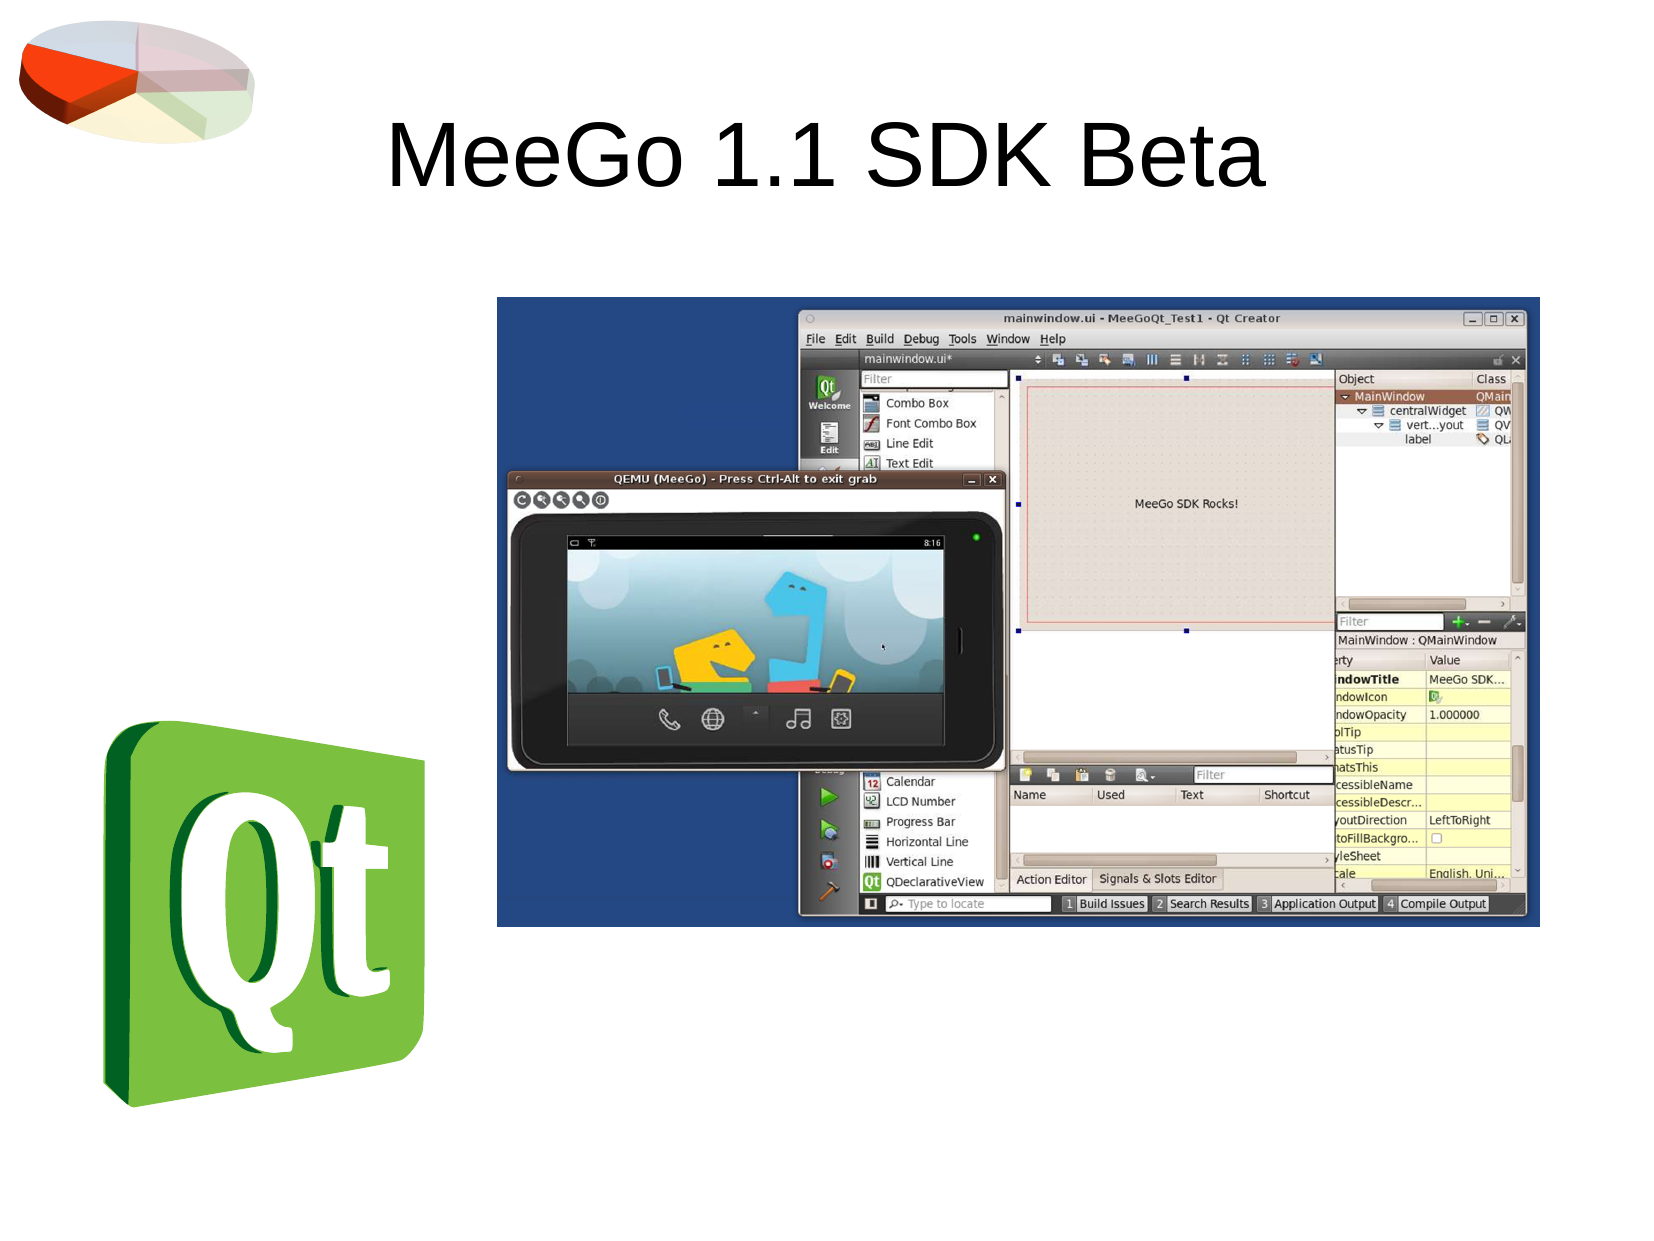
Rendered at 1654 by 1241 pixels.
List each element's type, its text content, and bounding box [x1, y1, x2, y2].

picture [497, 297, 1540, 927]
chart [0, 6, 269, 155]
picture [103, 720, 428, 1109]
title MeeGo 1.1 SDK Beta [82, 49, 1571, 257]
